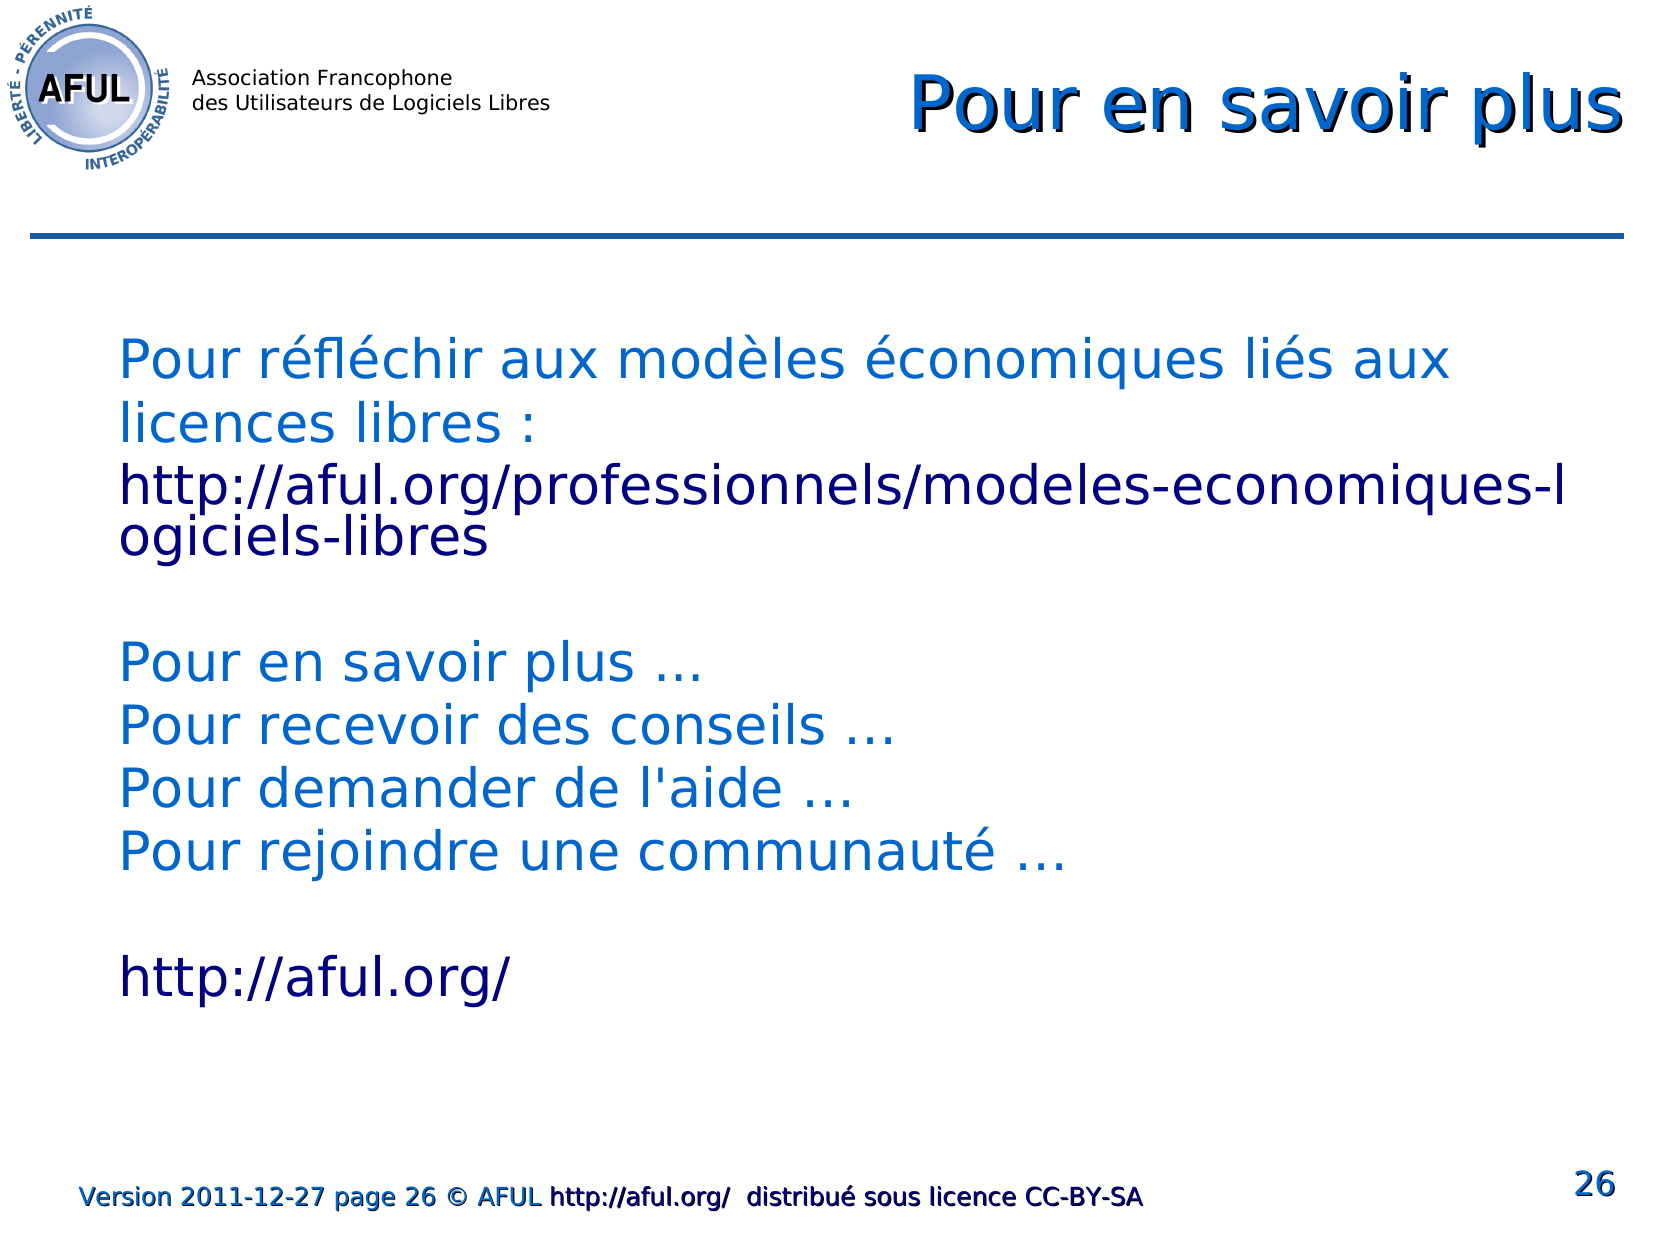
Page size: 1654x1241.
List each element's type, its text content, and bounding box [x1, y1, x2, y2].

picture [0, 0, 178, 178]
list Pour réfléchir aux modèles économiques liés aux licences libres : http://aful.org/professionnels/modeles-economiques-logiciels-libres Pour en savoir plus ... Pour recevoir des conseils … Pour demander de l'aide … Pour rejoindre une communauté … http://aful.org/ [47, 265, 1595, 1211]
title Pour en savoir plus [501, 0, 1625, 207]
